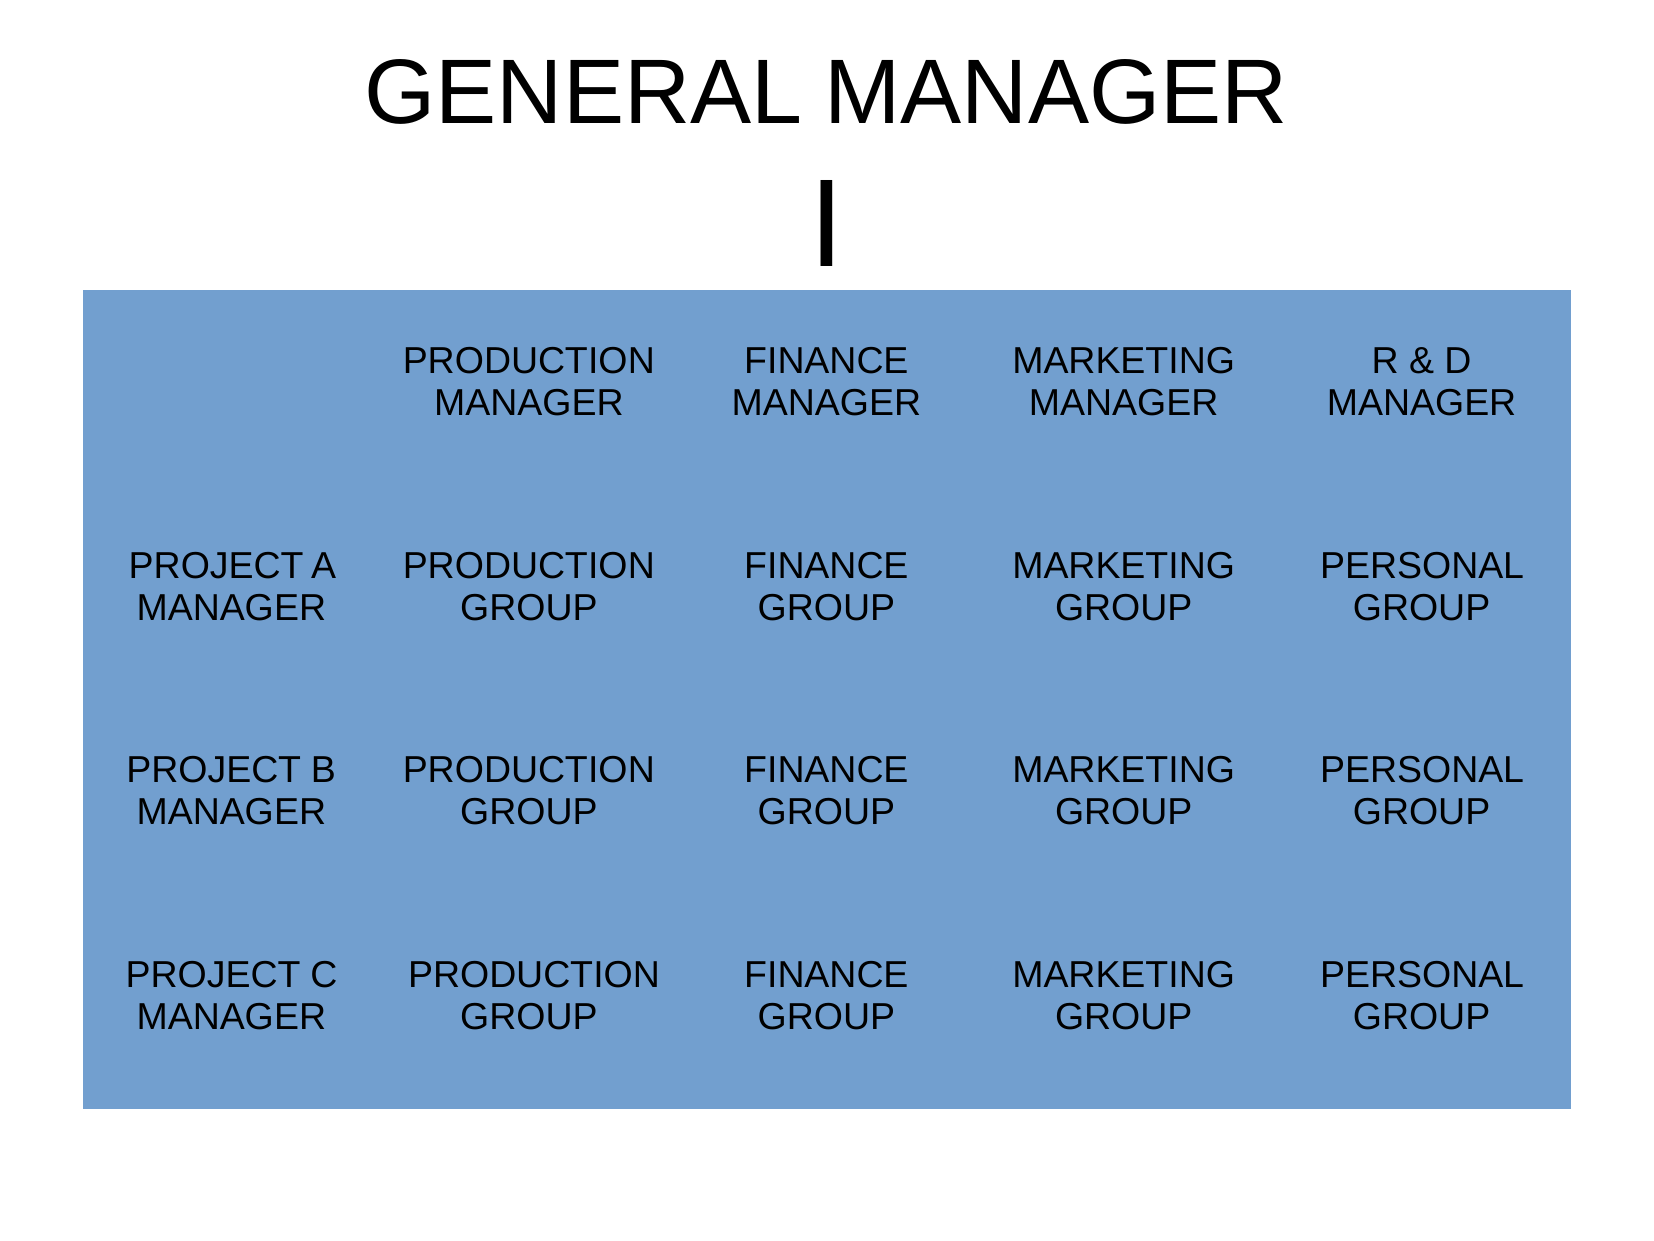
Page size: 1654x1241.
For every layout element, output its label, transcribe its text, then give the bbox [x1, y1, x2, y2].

table_cell PROJECT B MANAGER [83, 699, 380, 904]
table_cell FINANCE GROUP [678, 495, 975, 699]
table_cell PROJECT C MANAGER [83, 904, 380, 1109]
table_cell PRODUCTION GROUP [380, 904, 678, 1109]
table_cell PERSONAL GROUP [1273, 699, 1571, 904]
title GENERAL MANAGER I [82, 31, 1571, 275]
table_header R & D MANAGER [1273, 290, 1571, 495]
table_cell PROJECT A MANAGER [83, 495, 380, 699]
table_header [83, 290, 380, 495]
table_cell PERSONAL GROUP [1273, 495, 1571, 699]
table_cell PRODUCTION GROUP [380, 699, 678, 904]
table_cell PRODUCTION GROUP [380, 495, 678, 699]
table_cell MARKETING GROUP [975, 904, 1273, 1109]
table_header PRODUCTION MANAGER [380, 290, 678, 495]
table_cell FINANCE GROUP [678, 904, 975, 1109]
table_cell MARKETING GROUP [975, 699, 1273, 904]
table_cell MARKETING GROUP [975, 495, 1273, 699]
table_cell FINANCE GROUP [678, 699, 975, 904]
table_header MARKETING MANAGER [975, 290, 1273, 495]
table_header FINANCE MANAGER [678, 290, 975, 495]
table_cell PERSONAL GROUP [1273, 904, 1571, 1109]
